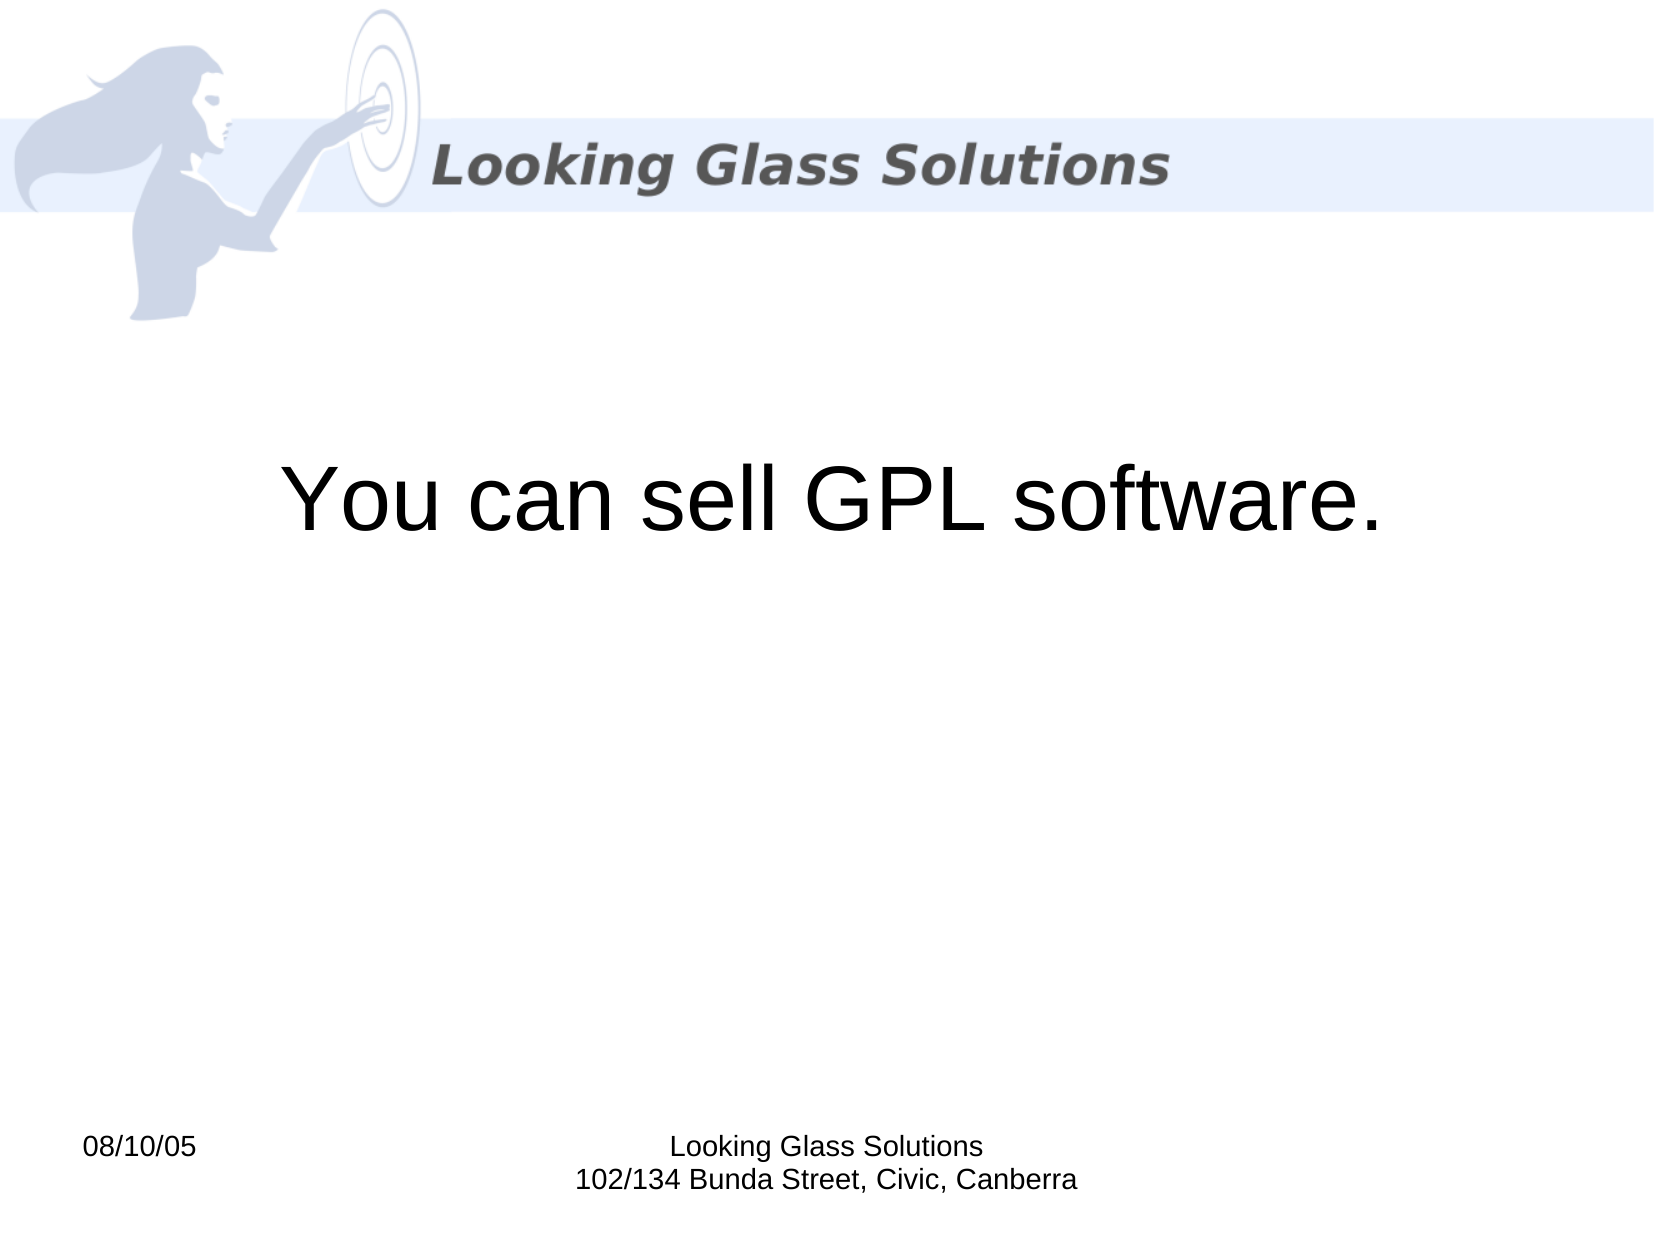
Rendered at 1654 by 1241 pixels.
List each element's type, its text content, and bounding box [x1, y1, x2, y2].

title You can sell GPL software. [88, 395, 1577, 603]
picture [0, 0, 1654, 325]
